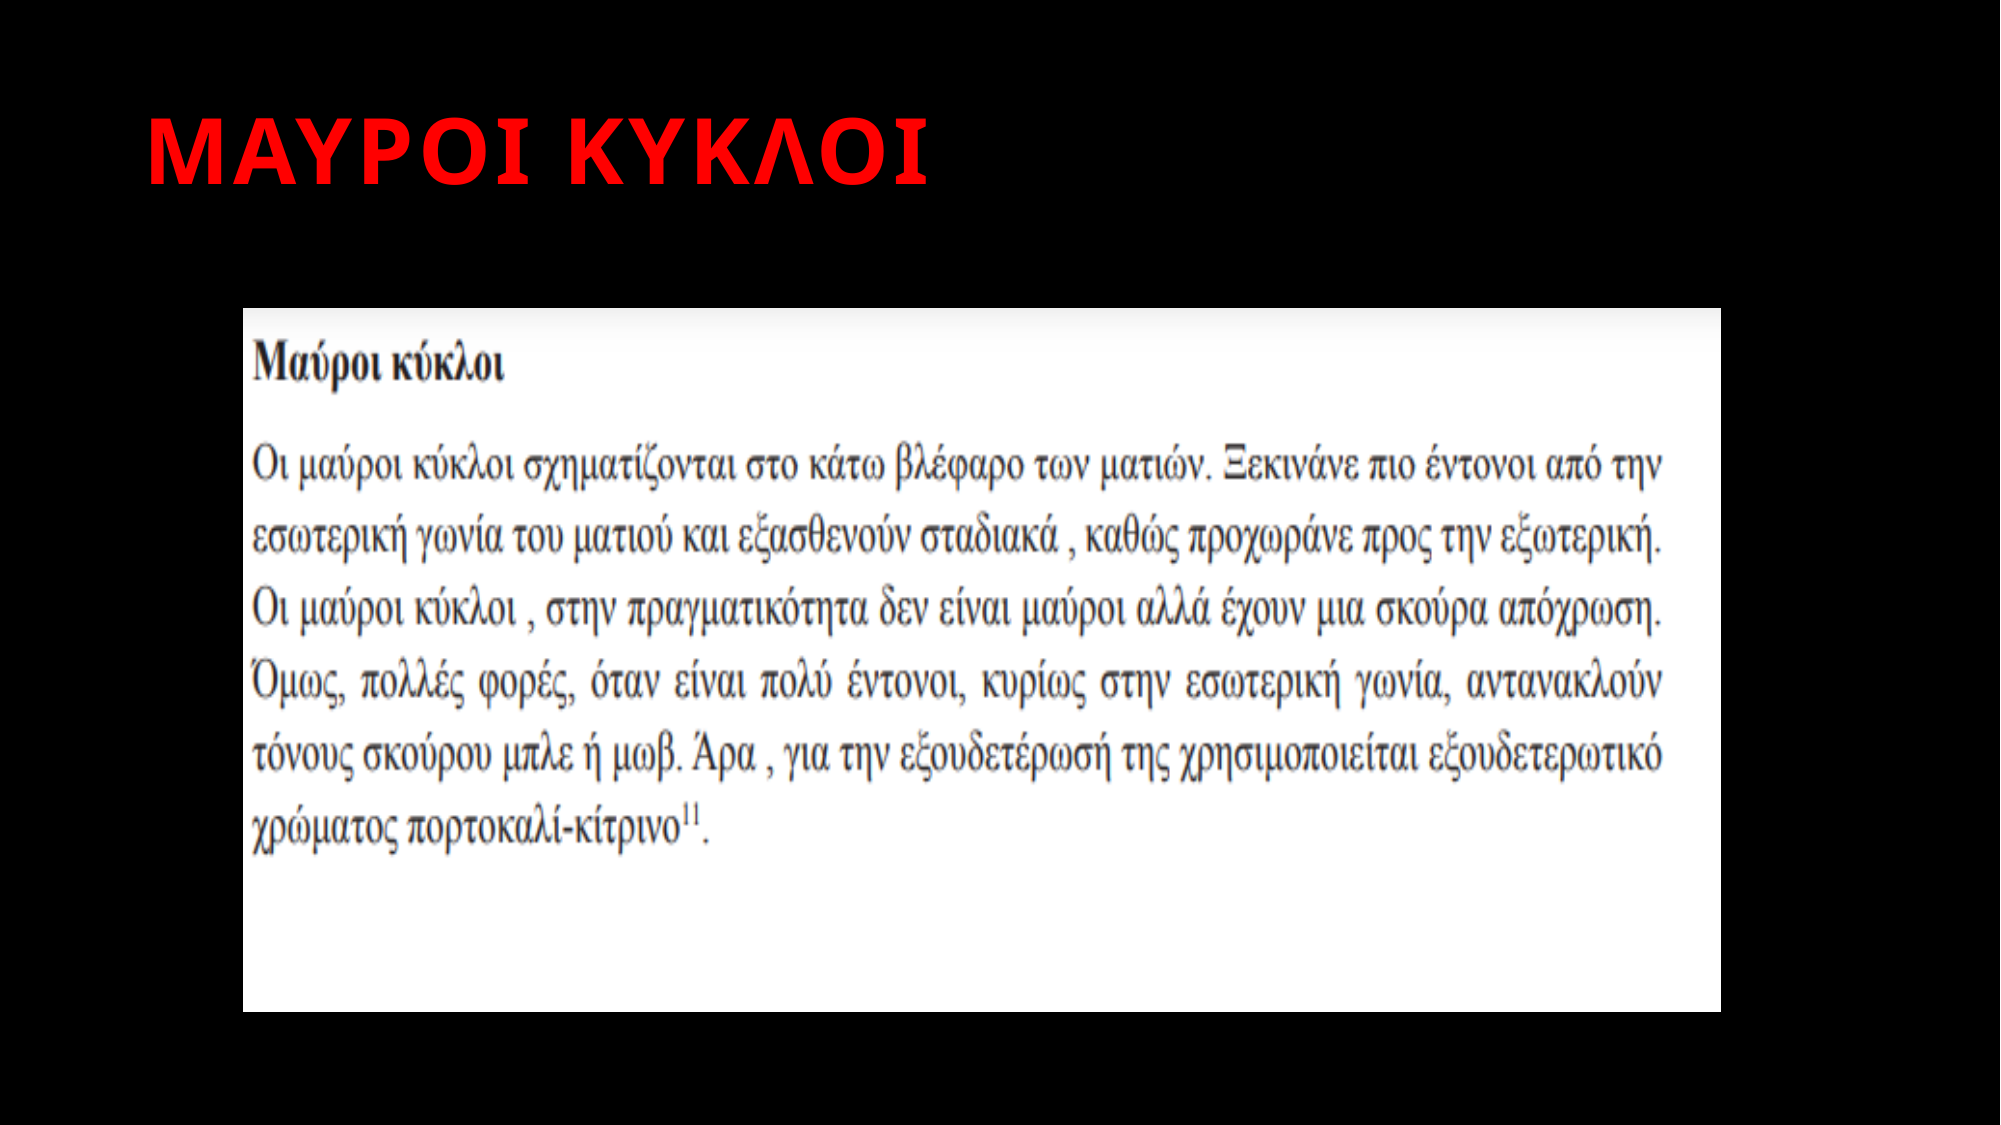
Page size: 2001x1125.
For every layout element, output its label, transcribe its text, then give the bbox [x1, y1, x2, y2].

title ΜΑΥΡΟΙ ΚΥΚΛΟΙ [125, 87, 976, 240]
picture [243, 308, 1721, 1012]
